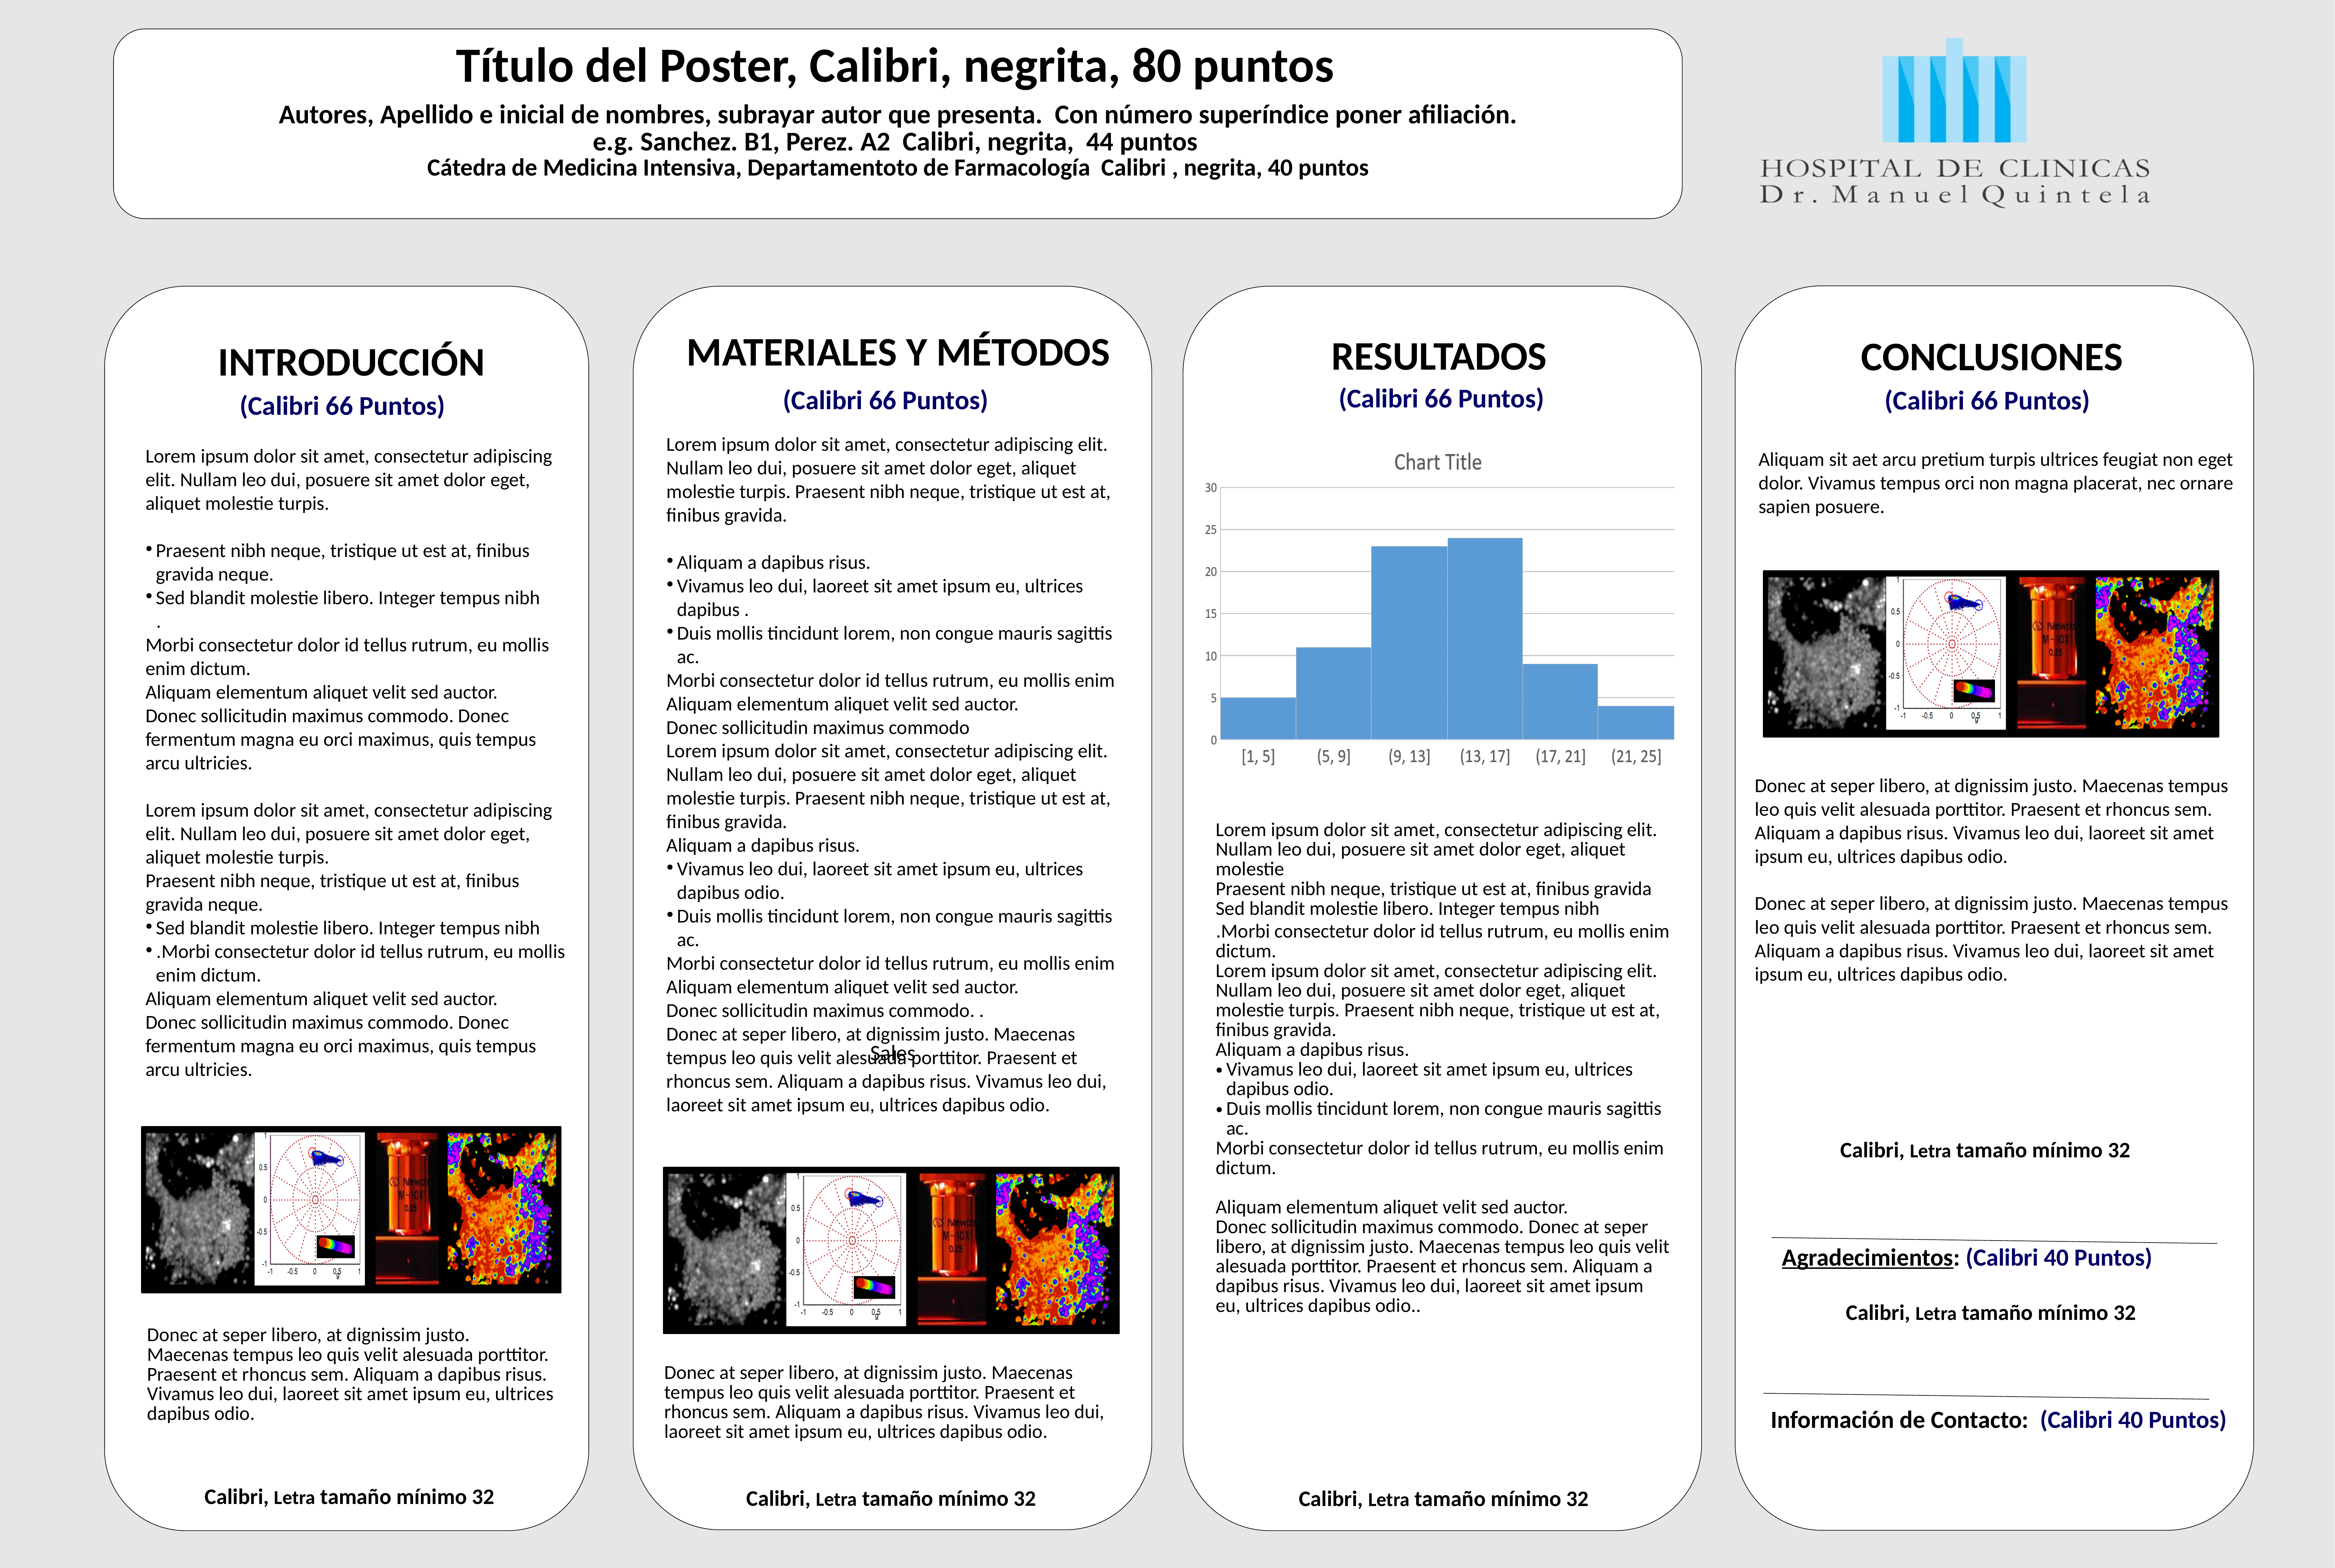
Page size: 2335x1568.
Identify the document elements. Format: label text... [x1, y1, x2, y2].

text_box [104, 286, 589, 1531]
text_box Donec at seper libero, at dignissim justo. Maecenas tempus leo quis velit alesuada porttitor. Praesent et rhoncus sem. Aliquam a dapibus risus. Vivamus leo dui, laoreet sit amet ipsum eu, ultrices dapibus odio. [660, 1362, 1126, 1475]
text_box Calibri, Letra tamaño mínimo 32 [1836, 1138, 2135, 1174]
text_box Lorem ipsum dolor sit amet, consectetur adipiscing elit. Nullam leo dui, posuere sit amet dolor eget, aliquet molestie Praesent nibh neque, tristique ut est at, finibus gravida Sed blandit molestie libero. Integer tempus nibh .Morbi consectetur dolor id tellus rutrum, eu mollis enim dictum. Lorem ipsum dolor sit amet, consectetur adipiscing elit. Nullam leo dui, posuere sit amet dolor eget, aliquet molestie turpis. Praesent nibh neque, tristique ut est at, finibus gravida. Aliquam a dapibus risus. Vivamus leo dui, laoreet sit amet ipsum eu, ultrices dapibus odio. Duis mollis tincidunt lorem, non congue mauris sagittis ac. Morbi consectetur dolor id tellus rutrum, eu mollis enim dictum. Aliquam elementum aliquet velit sed auctor. Donec sollicitudin maximus commodo. Donec at seper libero, at dignissim justo. Maecenas tempus leo quis velit alesuada porttitor. Praesent et rhoncus sem. Aliquam a dapibus risus. Vivamus leo dui, laoreet sit amet ipsum eu, ultrices dapibus odio.. [1211, 819, 1678, 1446]
text_box [1183, 286, 1702, 1531]
text_box Título del Poster, Calibri, negrita, 80 puntos [395, 43, 1396, 107]
picture [1198, 443, 1679, 776]
text_box MATERIALES Y MÉTODOS [678, 333, 1119, 437]
chart [707, 1334, 1079, 1362]
text_box Calibri, Letra tamaño mínimo 32 [1842, 1301, 2141, 1337]
chart [707, 1475, 1079, 1479]
text_box Aliquam sit aet arcu pretium turpis ultrices feugiat non eget dolor. Vivamus tempus orci non magna placerat, nec ornare sapien posuere. [1754, 444, 2244, 520]
picture [141, 1126, 561, 1293]
text_box [1748, 286, 2241, 327]
text_box [1735, 329, 2254, 1531]
text_box Donec at seper libero, at dignissim justo. Maecenas tempus leo quis velit alesuada porttitor. Praesent et rhoncus sem. Aliquam a dapibus risus. Vivamus leo dui, laoreet sit amet ipsum eu, ultrices dapibus odio. [143, 1324, 560, 1465]
text_box [633, 286, 1152, 1530]
text_box Calibri, Letra tamaño mínimo 32 [200, 1485, 499, 1521]
picture [1707, 16, 2201, 239]
text_box Lorem ipsum dolor sit amet, consectetur adipiscing elit. Nullam leo dui, posuere sit amet dolor eget, aliquet molestie turpis. Praesent nibh neque, tristique ut est at, finibus gravida neque. Sed blandit molestie libero. Integer tempus nibh . Morbi consectetur dolor id tellus rutrum, eu mollis enim dictum. Aliquam elementum aliquet velit sed auctor. Donec sollicitudin maximus commodo. Donec fermentum magna eu orci maximus, quis tempus arcu ultricies. Lorem ipsum dolor sit amet, consectetur adipiscing elit. Nullam leo dui, posuere sit amet dolor eget, aliquet molestie turpis. Praesent nibh neque, tristique ut est at, finibus gravida neque. Sed blandit molestie libero. Integer tempus nibh .Morbi consectetur dolor id tellus rutrum, eu mollis enim dictum. Aliquam elementum aliquet velit sed auctor. Donec sollicitudin maximus commodo. Donec fermentum magna eu orci maximus, quis tempus arcu ultricies. [141, 441, 575, 1171]
text_box CONCLUSIONES [1742, 327, 2242, 381]
text_box (Calibri 66 Puntos) [1880, 387, 2110, 425]
chart [707, 1026, 1079, 1167]
text_box Calibri, Letra tamaño mínimo 32 [1294, 1487, 1593, 1523]
picture [1763, 570, 2219, 738]
text_box (Calibri 66 Puntos) [1334, 385, 1558, 441]
text_box Agradecimientos: (Calibri 40 Puntos) [1778, 1239, 2254, 1370]
text_box Donec at seper libero, at dignissim justo. Maecenas tempus leo quis velit alesuada porttitor. Praesent et rhoncus sem. Aliquam a dapibus risus. Vivamus leo dui, laoreet sit amet ipsum eu, ultrices dapibus odio. Donec at seper libero, at dignissim justo. Maecenas tempus leo quis velit alesuada porttitor. Praesent et rhoncus sem. Aliquam a dapibus risus. Vivamus leo dui, laoreet sit amet ipsum eu, ultrices dapibus odio. [1751, 770, 2233, 987]
text_box (Calibri 66 Puntos) [235, 392, 465, 441]
text_box Lorem ipsum dolor sit amet, consectetur adipiscing elit. Nullam leo dui, posuere sit amet dolor eget, aliquet molestie turpis. Praesent nibh neque, tristique ut est at, finibus gravida. Aliquam a dapibus risus. Vivamus leo dui, laoreet sit amet ipsum eu, ultrices dapibus . Duis mollis tincidunt lorem, non congue mauris sagittis ac. Morbi consectetur dolor id tellus rutrum, eu mollis enim Aliquam elementum aliquet velit sed auctor. Donec sollicitudin maximus commodo Lorem ipsum dolor sit amet, consectetur adipiscing elit. Nullam leo dui, posuere sit amet dolor eget, aliquet molestie turpis. Praesent nibh neque, tristique ut est at, finibus gravida. Aliquam a dapibus risus. Vivamus leo dui, laoreet sit amet ipsum eu, ultrices dapibus odio. Duis mollis tincidunt lorem, non congue mauris sagittis ac. Morbi consectetur dolor id tellus rutrum, eu mollis enim Aliquam elementum aliquet velit sed auctor. Donec sollicitudin maximus commodo. . Donec at seper libero, at dignissim justo. Maecenas tempus leo quis velit alesuada porttitor. Praesent et rhoncus sem. Aliquam a dapibus risus. Vivamus leo dui, laoreet sit amet ipsum eu, ultrices dapibus odio. [662, 429, 1132, 1156]
text_box Calibri, Letra tamaño mínimo 32 [742, 1487, 1041, 1523]
text_box [113, 29, 1682, 219]
text_box RESULTADOS [1314, 337, 1565, 441]
text_box INTRODUCCIÓN [147, 333, 556, 386]
text_box Información de Contacto: (Calibri 40 Puntos) [1766, 1401, 2242, 1468]
text_box Autores, Apellido e inicial de nombres, subrayar autor que presenta. Con número superíndice poner afiliación. e.g. Sanchez. B1, Perez. A2 Calibri, negrita, 44 puntos Cátedra de Medicina Intensiva, Departamentoto de Farmacología Calibri , negrita, 40 puntos [274, 101, 1523, 216]
text_box (Calibri 66 Puntos) [778, 387, 1004, 429]
picture [663, 1167, 1120, 1334]
